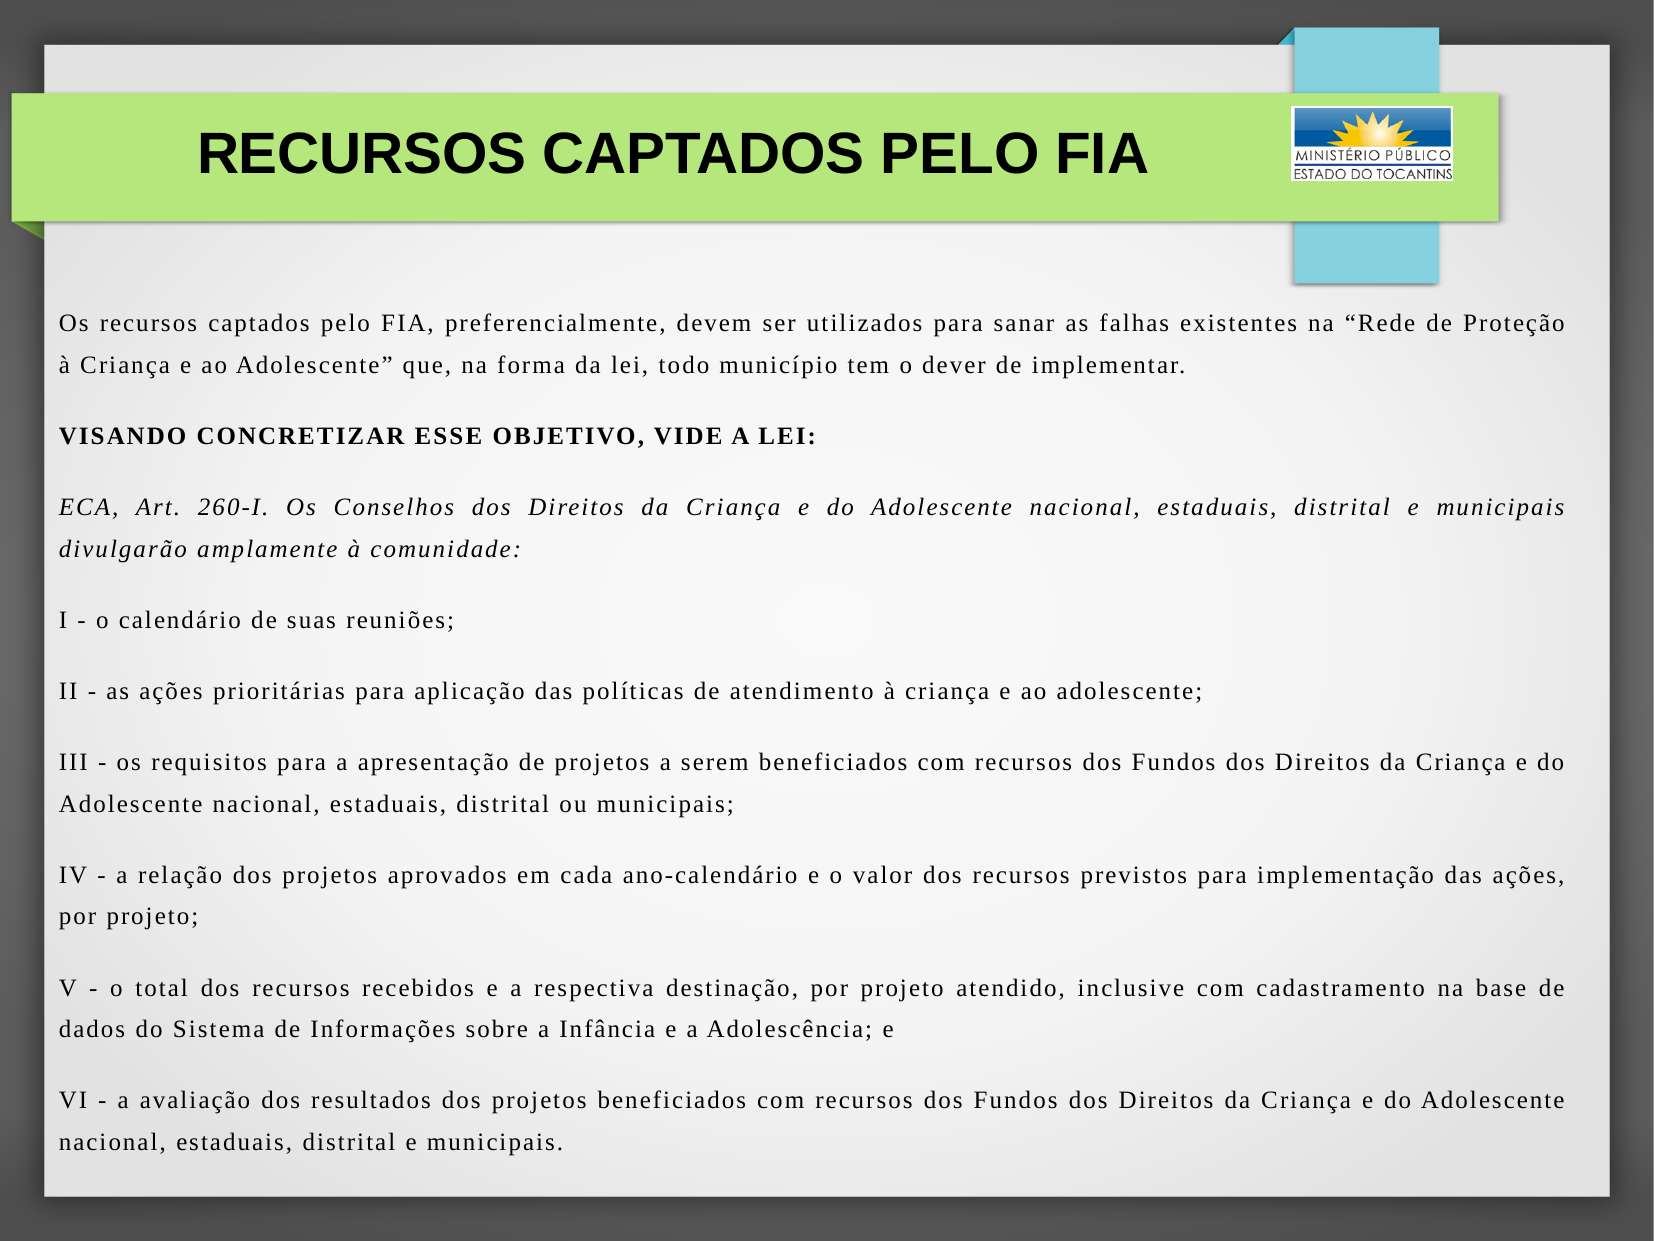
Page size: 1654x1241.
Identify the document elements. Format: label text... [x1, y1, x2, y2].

list Os recursos captados pelo FIA, preferencialmente, devem ser utilizados para sanar as falhas existentes na “Rede de Proteção à Criança e ao Adolescente” que, na forma da lei, todo município tem o dever de implementar. VISANDO CONCRETIZAR ESSE OBJETIVO, VIDE A LEI: ECA, Art. 260-I. Os Conselhos dos Direitos da Criança e do Adolescente nacional, estaduais, distrital e municipais divulgarão amplamente à comunidade: I - o calendário de suas reuniões; II - as ações prioritárias para aplicação das políticas de atendimento à criança e ao adolescente; III - os requisitos para a apresentação de projetos a serem beneficiados com recursos dos Fundos dos Direitos da Criança e do Adolescente nacional, estaduais, distrital ou municipais; IV - a relação dos projetos aprovados em cada ano-calendário e o valor dos recursos previstos para implementação das ações, por projeto; V - o total dos recursos recebidos e a respectiva destinação, por projeto atendido, inclusive com cadastramento na base de dados do Sistema de Informações sobre a Infância e a Adolescência; e VI - a avaliação dos resultados dos projetos beneficiados com recursos dos Fundos dos Direitos da Criança e do Adolescente nacional, estaduais, distrital e municipais. [59, 295, 1571, 1182]
picture [0, 0, 1654, 1241]
title RECURSOS CAPTADOS PELO FIA [82, 94, 1264, 213]
